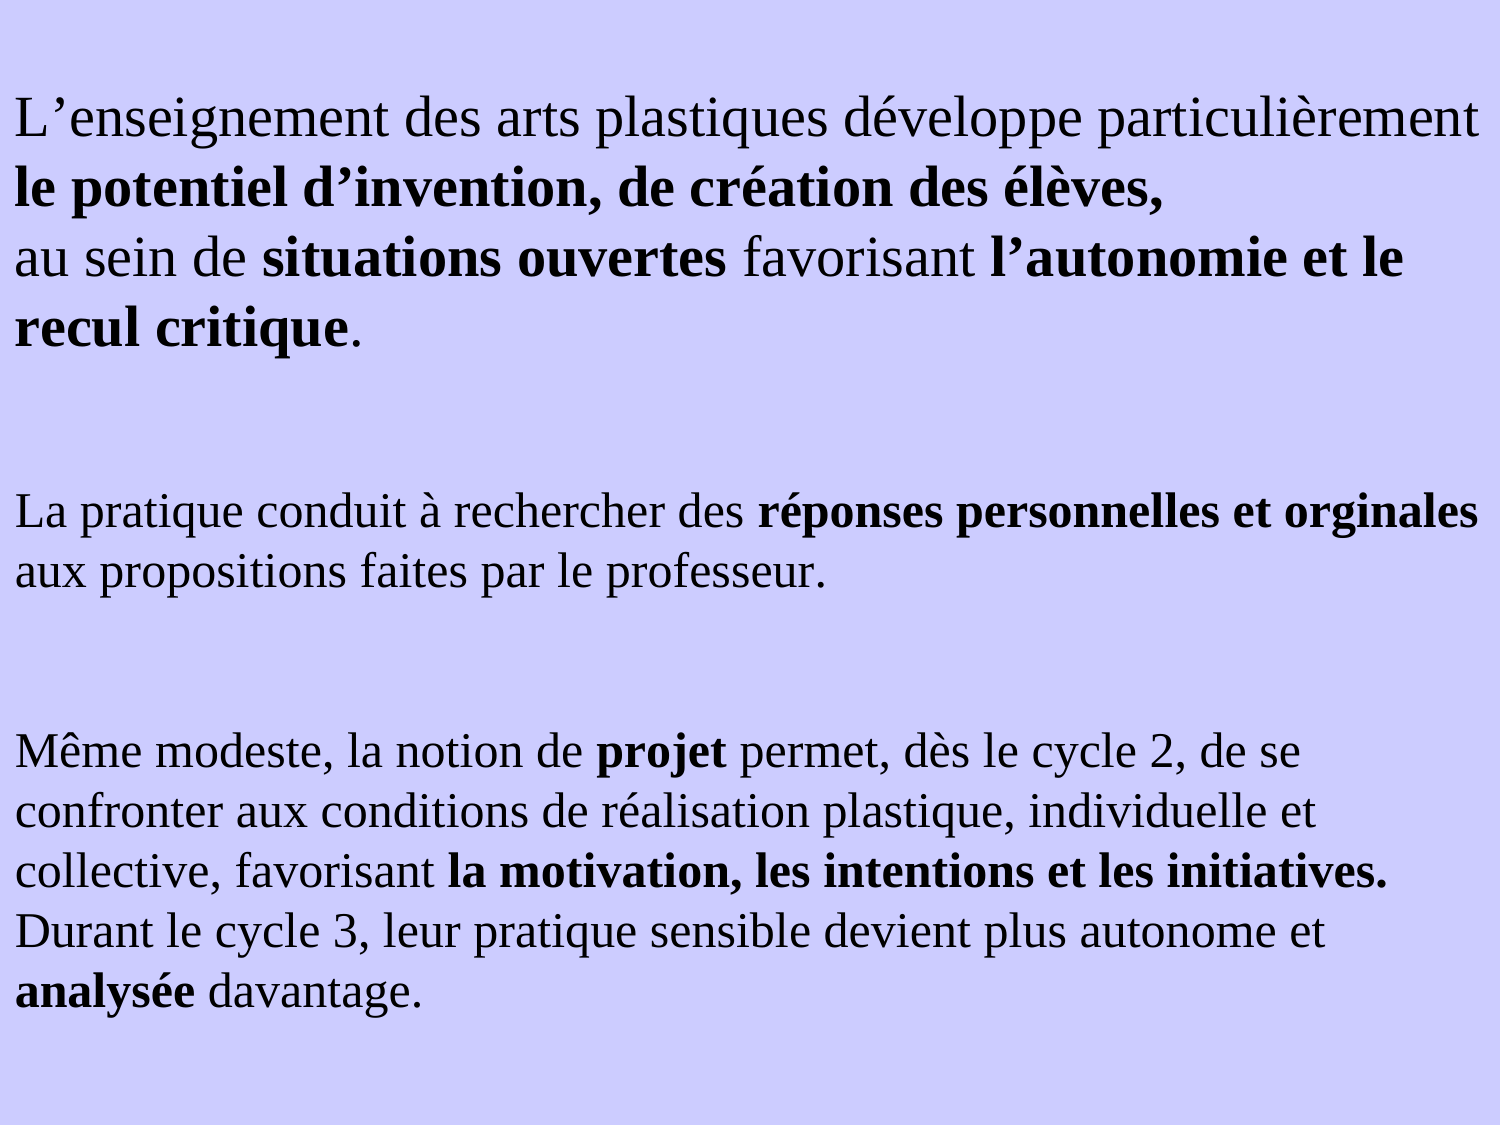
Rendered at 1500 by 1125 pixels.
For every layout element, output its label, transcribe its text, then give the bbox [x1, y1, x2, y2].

text_box L’enseignement des arts plastiques développe particulièrement le potentiel d’invention, de création des élèves, au sein de situations ouvertes favorisant l’autonomie et le recul critique. La pratique conduit à rechercher des réponses personnelles et orginales aux propositions faites par le professeur. Même modeste, la notion de projet permet, dès le cycle 2, de se confronter aux conditions de réalisation plastique, individuelle et collective, favorisant la motivation, les intentions et les initiatives. Durant le cycle 3, leur pratique sensible devient plus autonome et analysée davantage. [0, 0, 1500, 1125]
